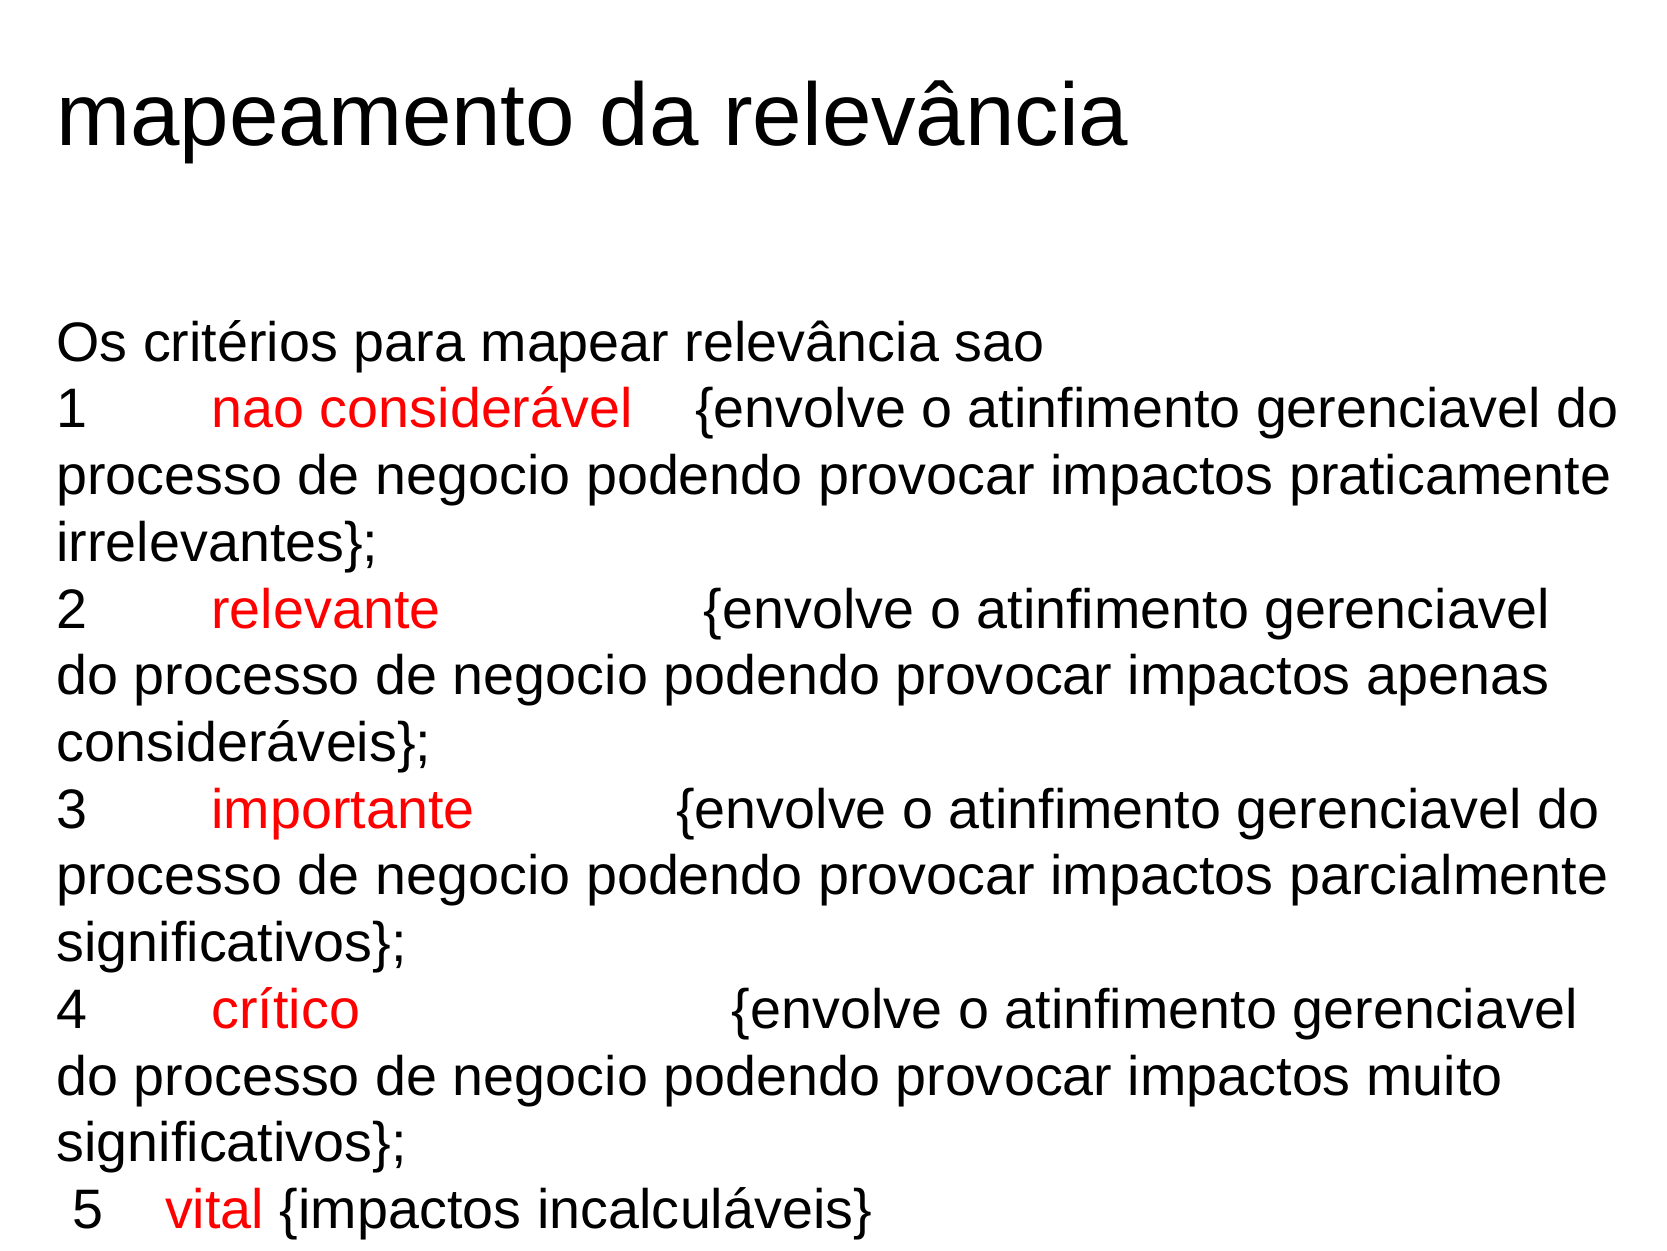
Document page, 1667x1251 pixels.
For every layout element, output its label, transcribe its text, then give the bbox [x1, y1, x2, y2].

list Os critérios para mapear relevância sao 1 nao considerável {envolve o atinfimento gerenciavel do processo de negocio podendo provocar impactos praticamente irrelevantes}; 2 relevante {envolve o atinfimento gerenciavel do processo de negocio podendo provocar impactos apenas consideráveis}; 3 importante {envolve o atinfimento gerenciavel do processo de negocio podendo provocar impactos parcialmente significativos}; 4 crítico {envolve o atinfimento gerenciavel do processo de negocio podendo provocar impactos muito significativos}; 5 vital {impactos incalculáveis} [50, 299, 1629, 1210]
title mapeamento da relevância [50, 50, 1630, 213]
